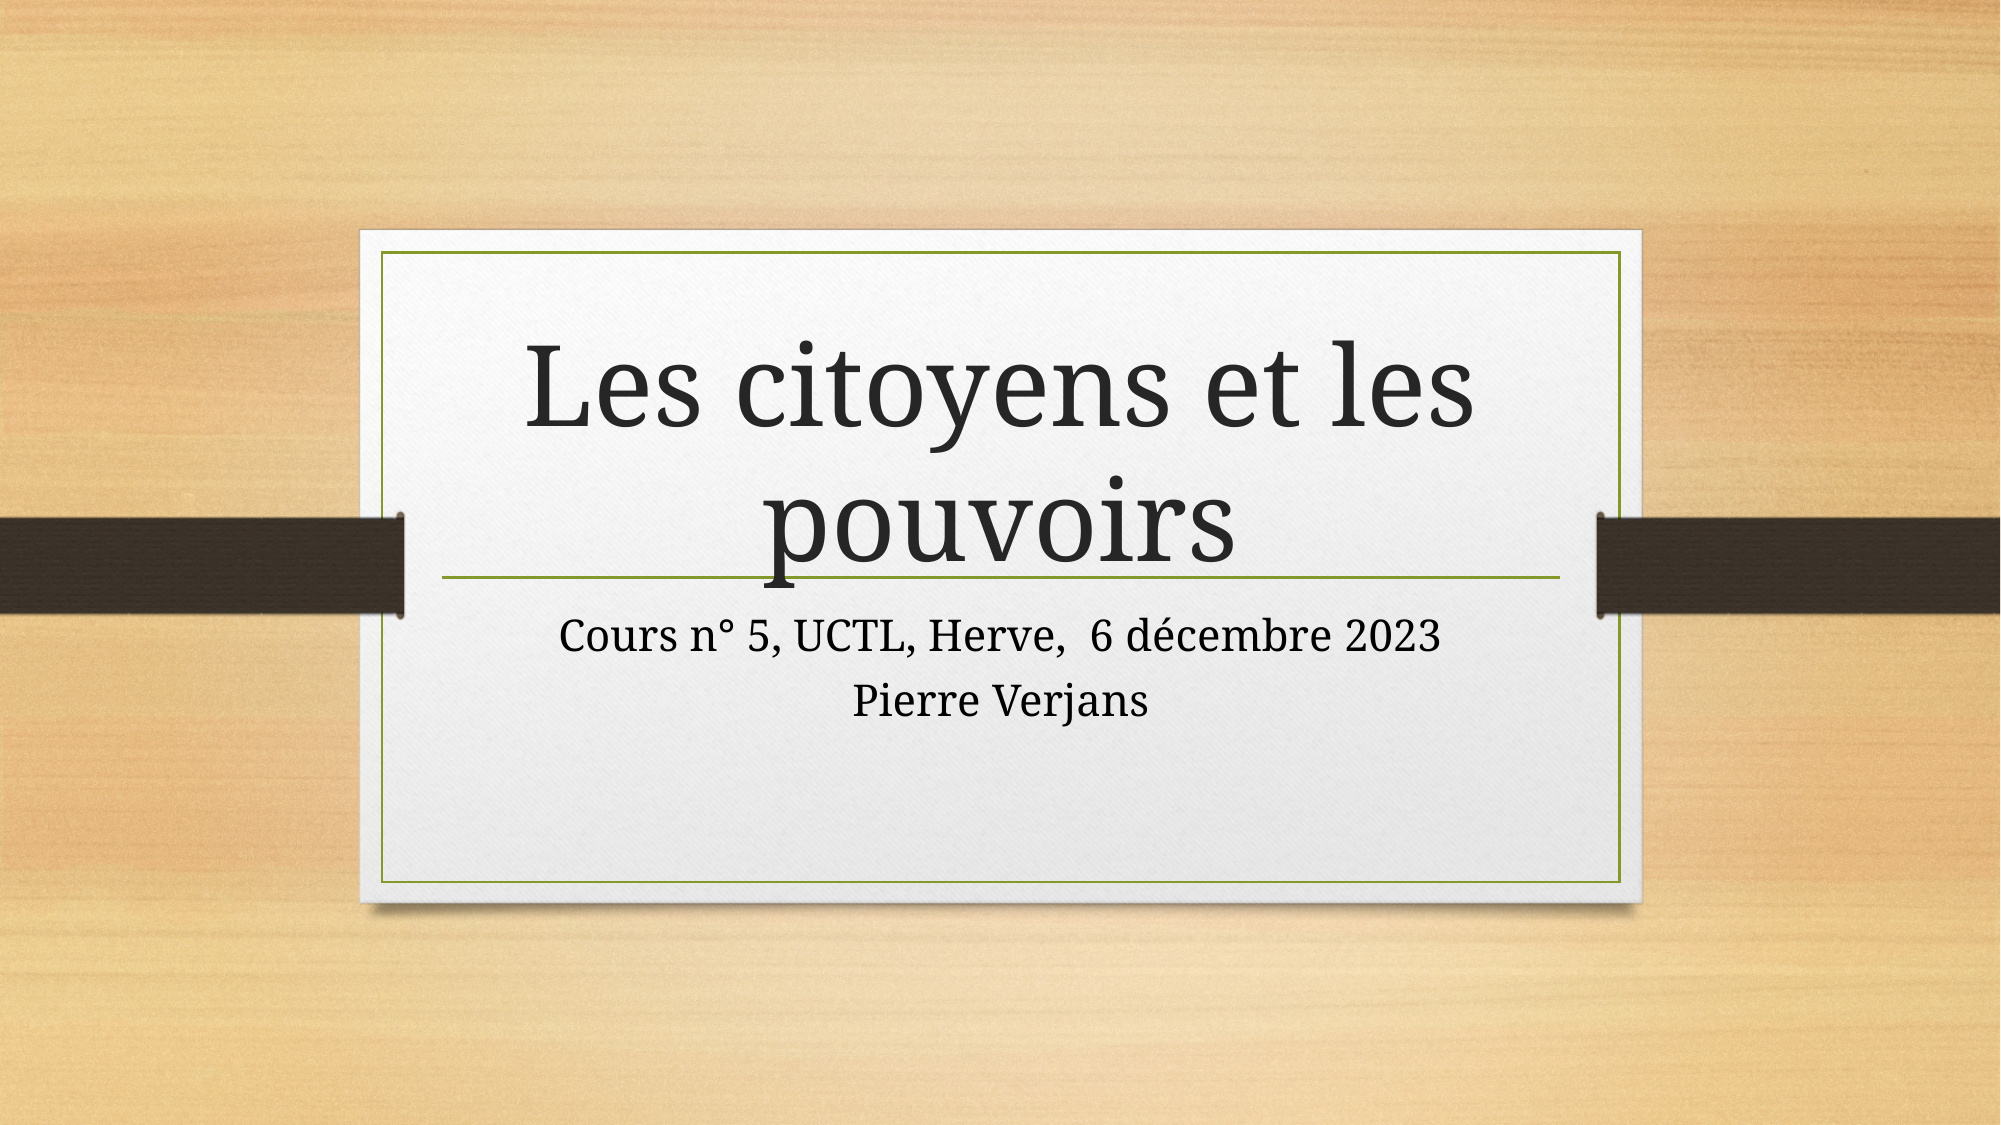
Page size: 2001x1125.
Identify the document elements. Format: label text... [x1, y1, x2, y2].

title Les citoyens et les pouvoirs [441, 306, 1560, 556]
subtitle Cours n° 5, UCTL, Herve, 6 décembre 2023 Pierre Verjans [441, 600, 1560, 817]
